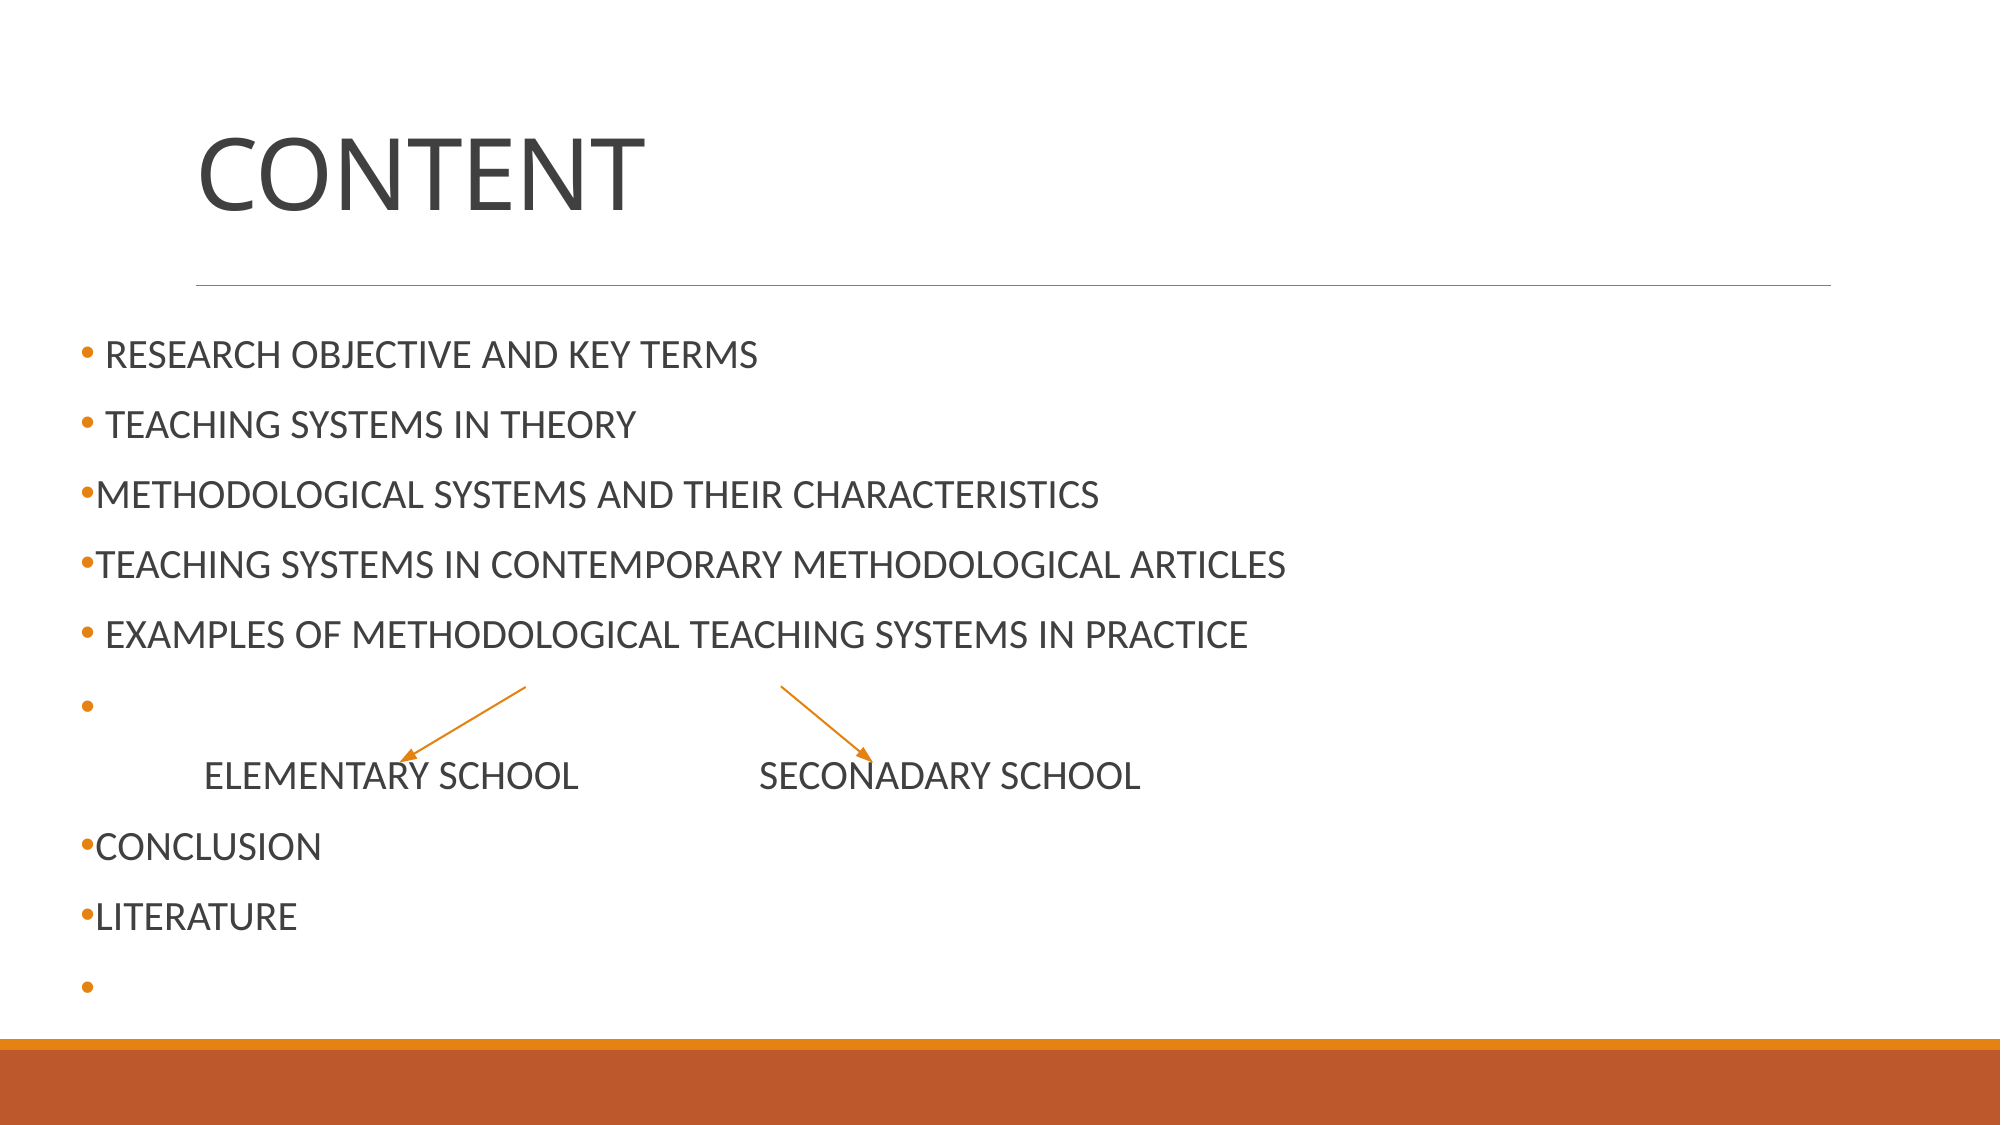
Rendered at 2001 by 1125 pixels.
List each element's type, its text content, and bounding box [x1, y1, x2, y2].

title CONTENT [180, 0, 1831, 238]
list RESEARCH OBJECTIVE AND KEY TERMS TEACHING SYSTEMS IN THEORY METHODOLOGICAL SYSTEMS AND THEIR CHARACTERISTICS TEACHING SYSTEMS IN CONTEMPORARY METHODOLOGICAL ARTICLES EXAMPLES OF METHODOLOGICAL TEACHING SYSTEMS IN PRACTICE ELEMENTARY SCHOOL SECONADARY SCHOOL CONCLUSION LITERATURE [80, 324, 1822, 1003]
